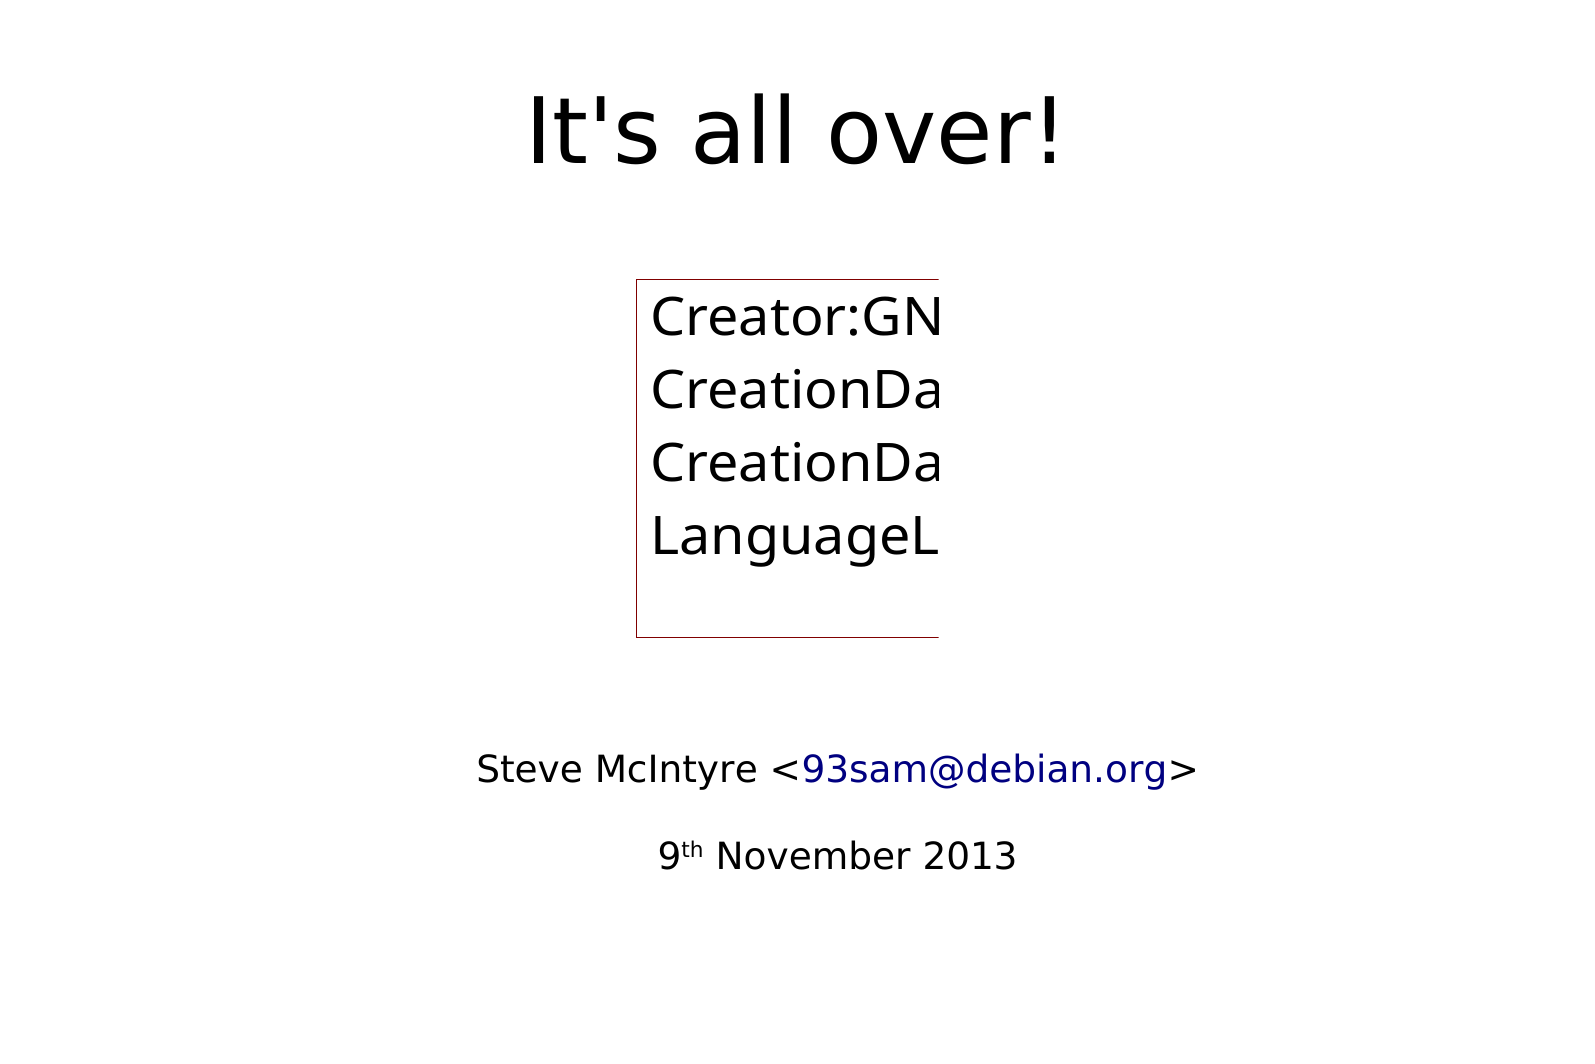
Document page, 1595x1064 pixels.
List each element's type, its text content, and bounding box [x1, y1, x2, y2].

subtitle Steve McIntyre <93sam@debian.org> 9th November 2013 [102, 562, 1538, 1064]
picture [632, 275, 939, 638]
title It's all over! [79, 24, 1515, 239]
